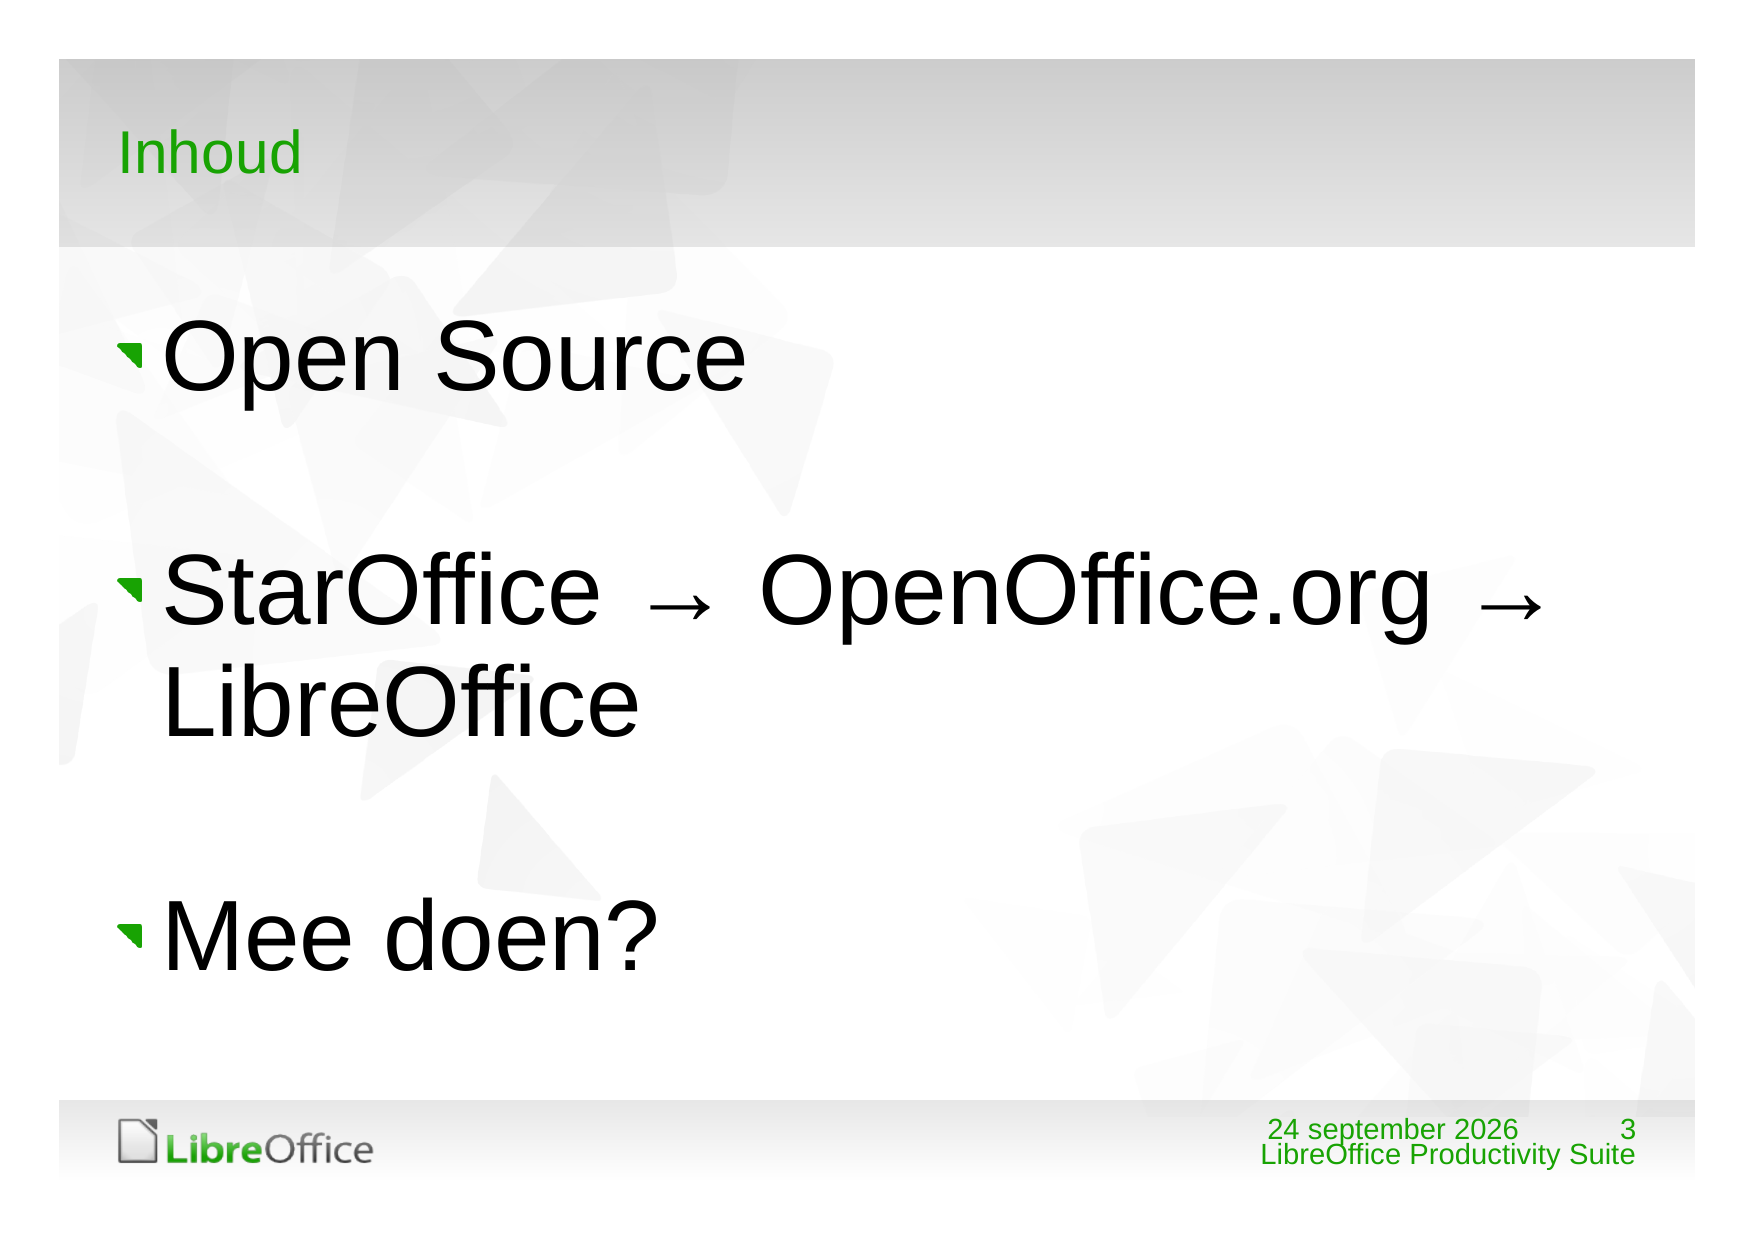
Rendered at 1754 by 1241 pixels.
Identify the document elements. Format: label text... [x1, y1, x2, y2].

list Open Source StarOffice → OpenOffice.org → LibreOffice Mee doen? [117, 299, 1637, 993]
picture [59, 59, 834, 901]
picture [99, 1101, 393, 1181]
picture [964, 555, 1695, 1117]
title Inhoud [117, 85, 1637, 220]
